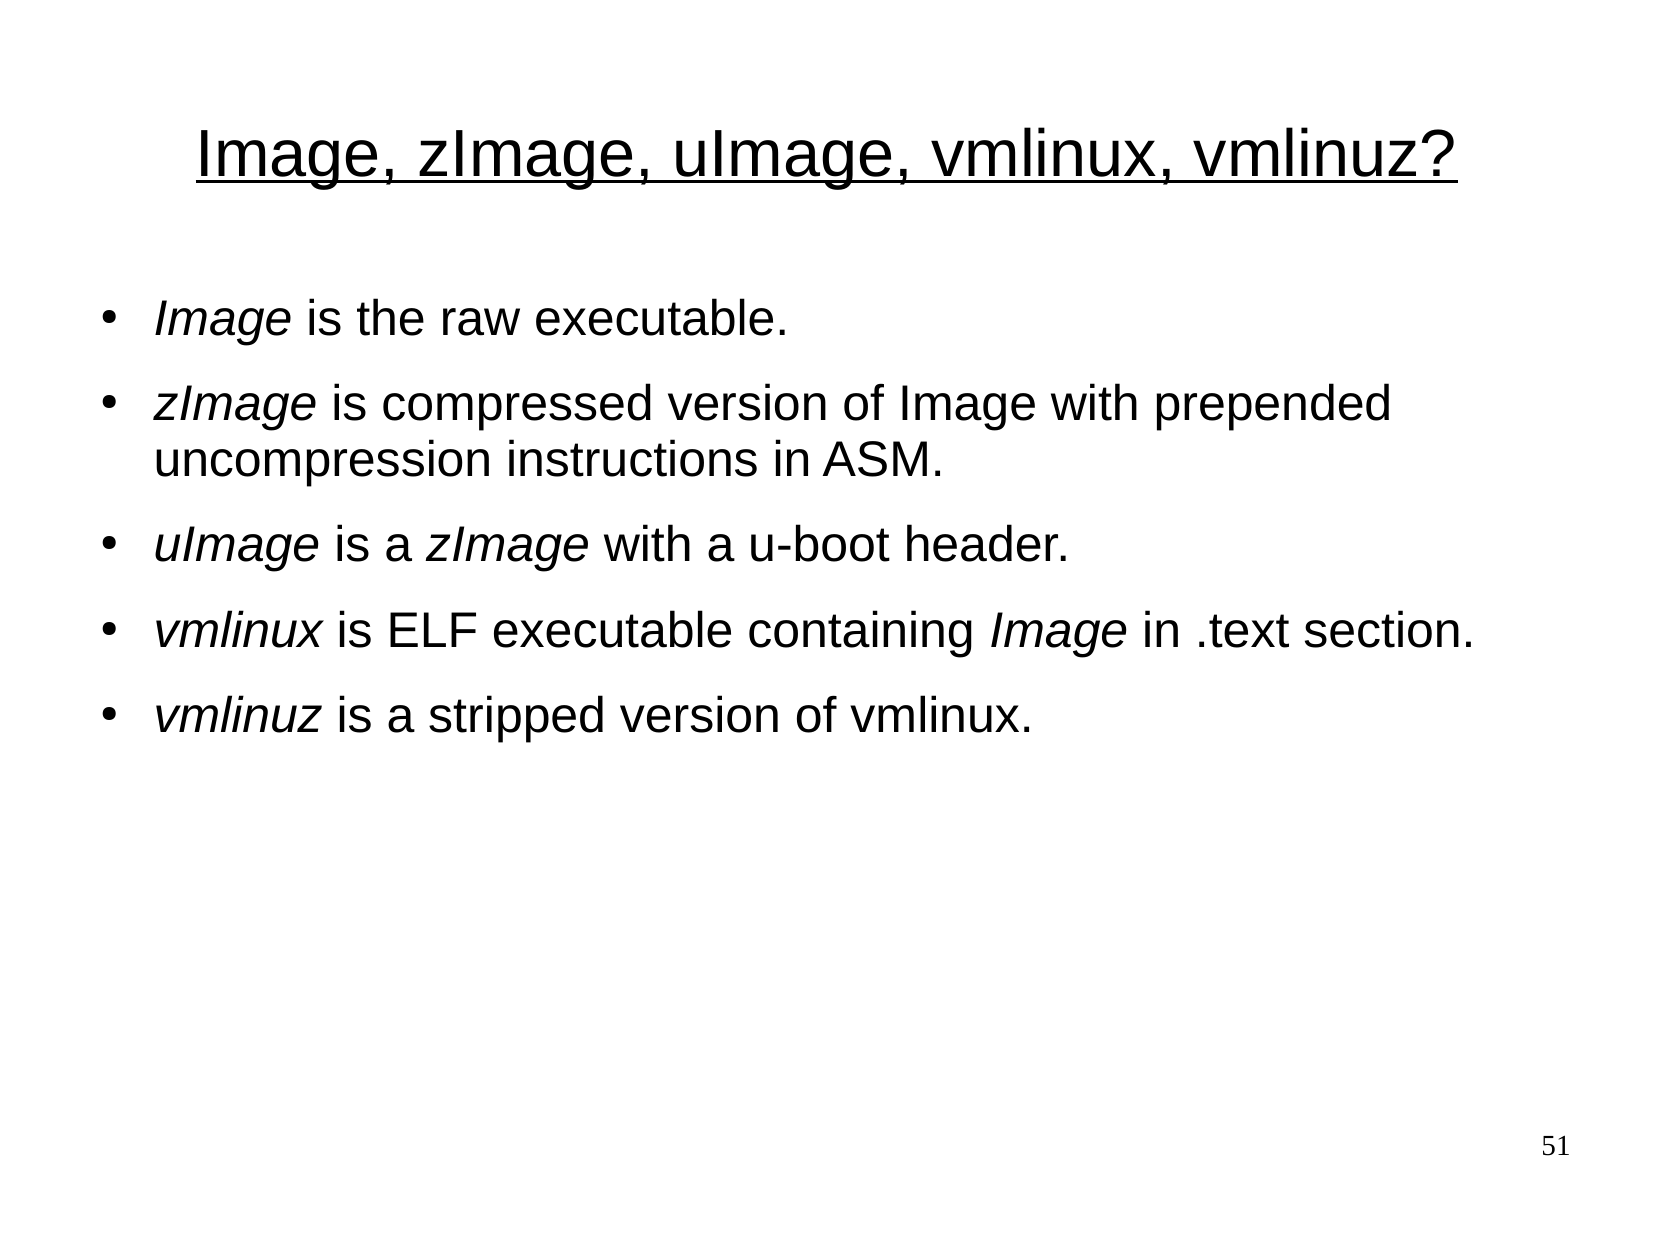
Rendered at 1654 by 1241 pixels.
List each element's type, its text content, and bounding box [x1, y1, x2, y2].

list Image is the raw executable. zImage is compressed version of Image with prepended uncompression instructions in ASM. uImage is a zImage with a u-boot header. vmlinux is ELF executable containing Image in .text section. vmlinuz is a stripped version of vmlinux. [82, 290, 1571, 1010]
title Image, zImage, uImage, vmlinux, vmlinuz? [82, 49, 1571, 257]
